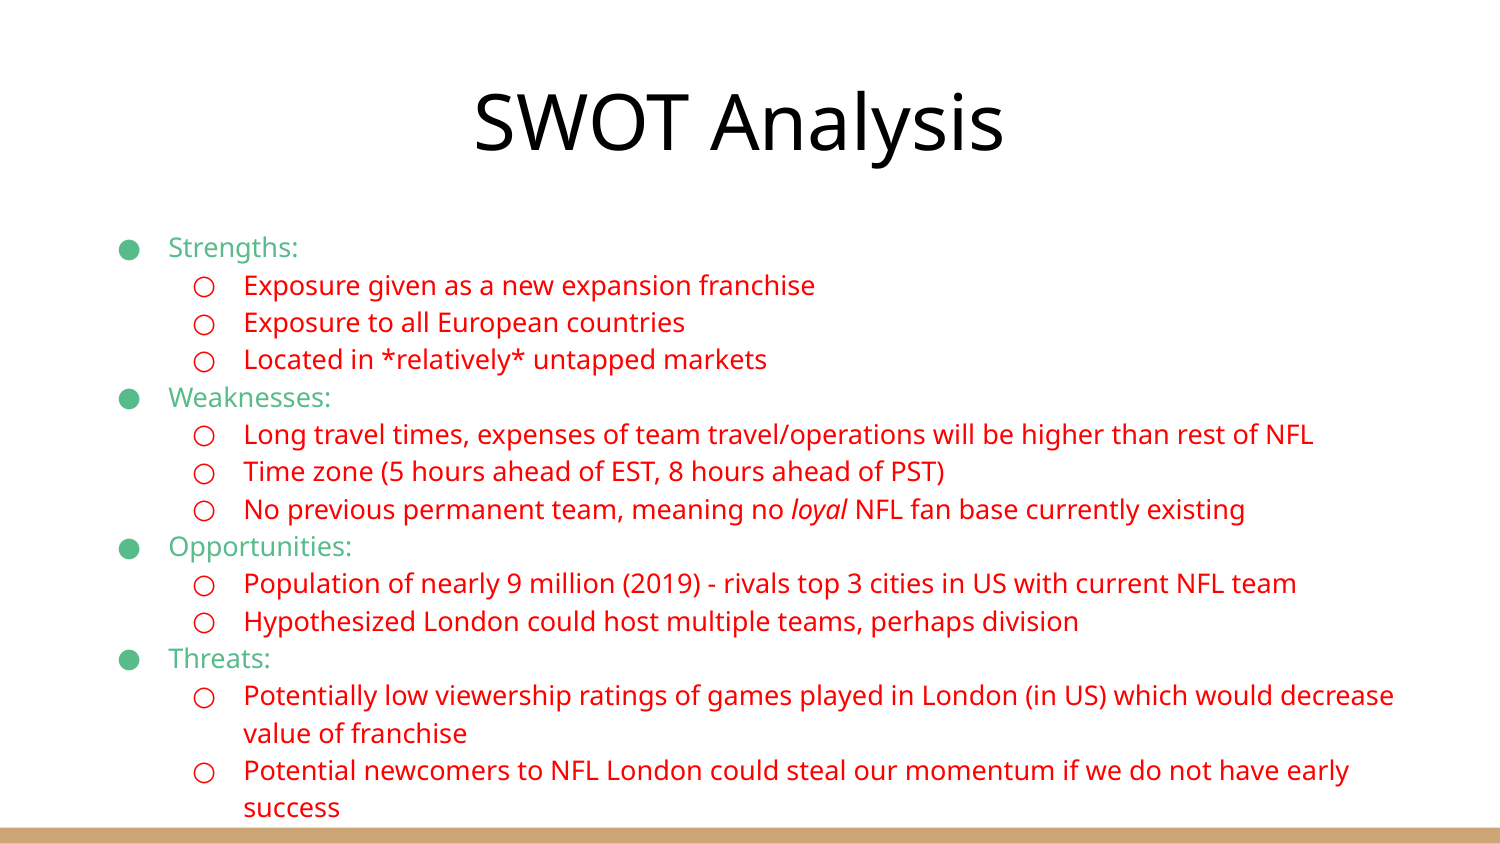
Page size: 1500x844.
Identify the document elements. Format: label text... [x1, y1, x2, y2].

list Strengths: Exposure given as a new expansion franchise Exposure to all European countries Located in *relatively* untapped markets Weaknesses: Long travel times, expenses of team travel/operations will be higher than rest of NFL Time zone (5 hours ahead of EST, 8 hours ahead of PST) No previous permanent team, meaning no loyal NFL fan base currently existing Opportunities: Population of nearly 9 million (2019) - rivals top 3 cities in US with current NFL team Hypothesized London could host multiple teams, perhaps division Threats: Potentially low viewership ratings of games played in London (in US) which would decrease value of franchise Potential newcomers to NFL London could steal our momentum if we do not have early success [78, 210, 1422, 734]
title SWOT Analysis [51, 51, 1449, 189]
